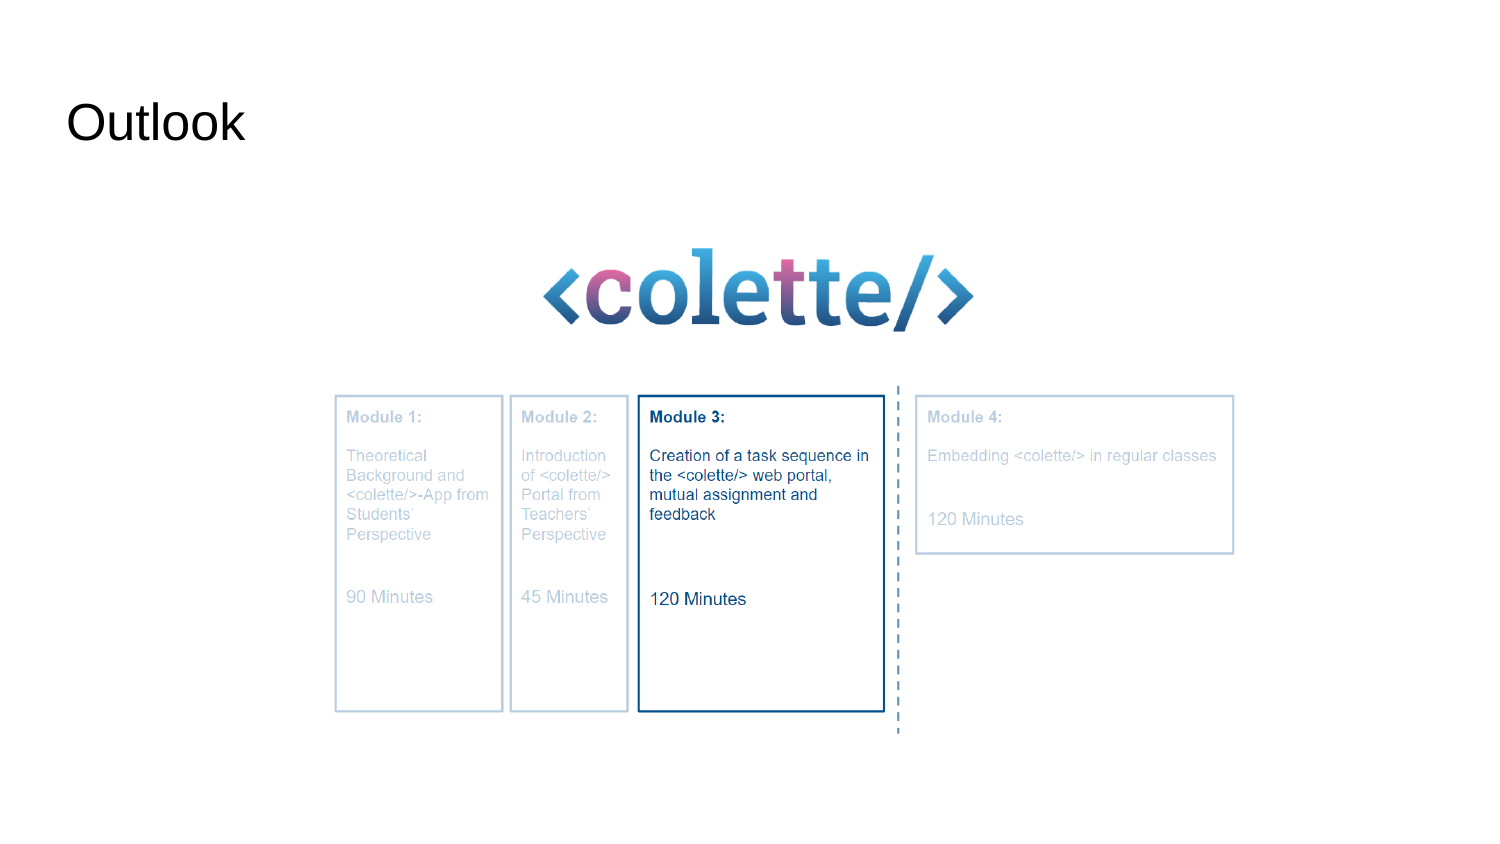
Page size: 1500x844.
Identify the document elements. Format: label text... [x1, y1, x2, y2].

title Outlook [51, 72, 1449, 167]
picture [292, 206, 1271, 743]
